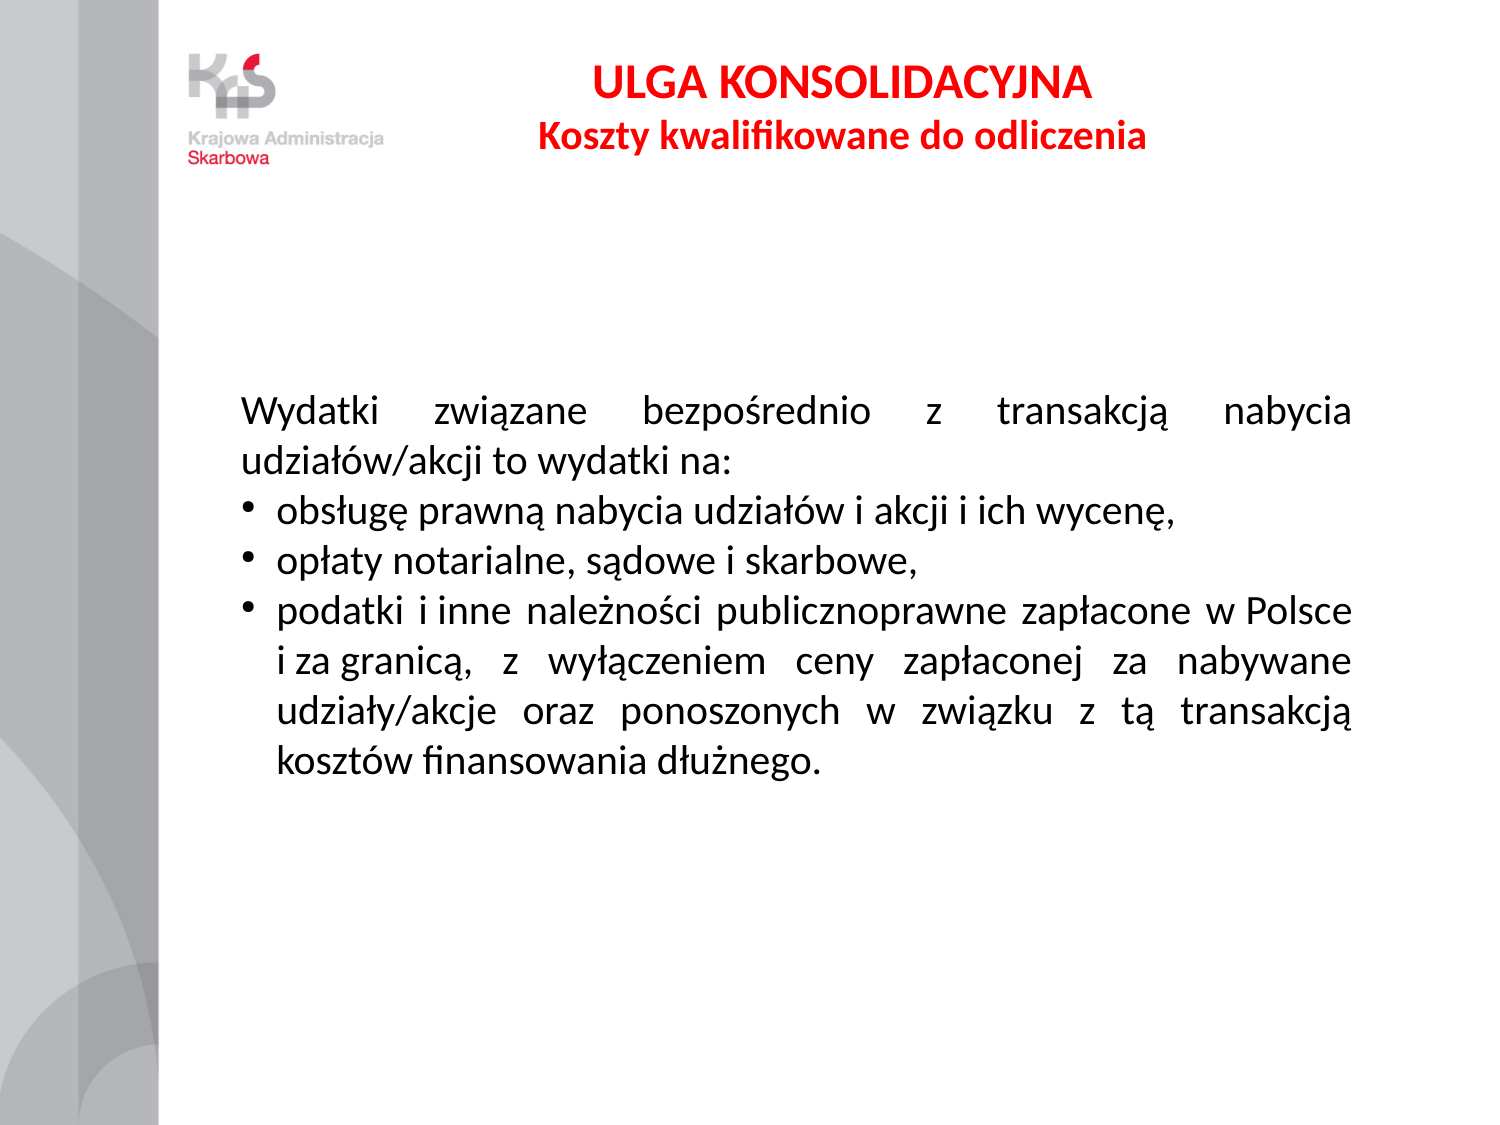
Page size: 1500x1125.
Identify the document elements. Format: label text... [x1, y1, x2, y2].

picture [0, 0, 1500, 1125]
text_box Wydatki związane bezpośrednio z transakcją nabycia udziałów/akcji to wydatki na: obsługę prawną nabycia udziałów i akcji i ich wycenę, opłaty notarialne, sądowe i skarbowe, podatki i inne należności publicznoprawne zapłacone w Polsce i za granicą, z wyłączeniem ceny zapłaconej za nabywane udziały/akcje oraz ponoszonych w związku z tą transakcją kosztów finansowania dłużnego. [226, 233, 1368, 841]
title Ulga konsolidacYJNA Koszty kwalifikowane do odliczenia [337, 45, 1349, 162]
